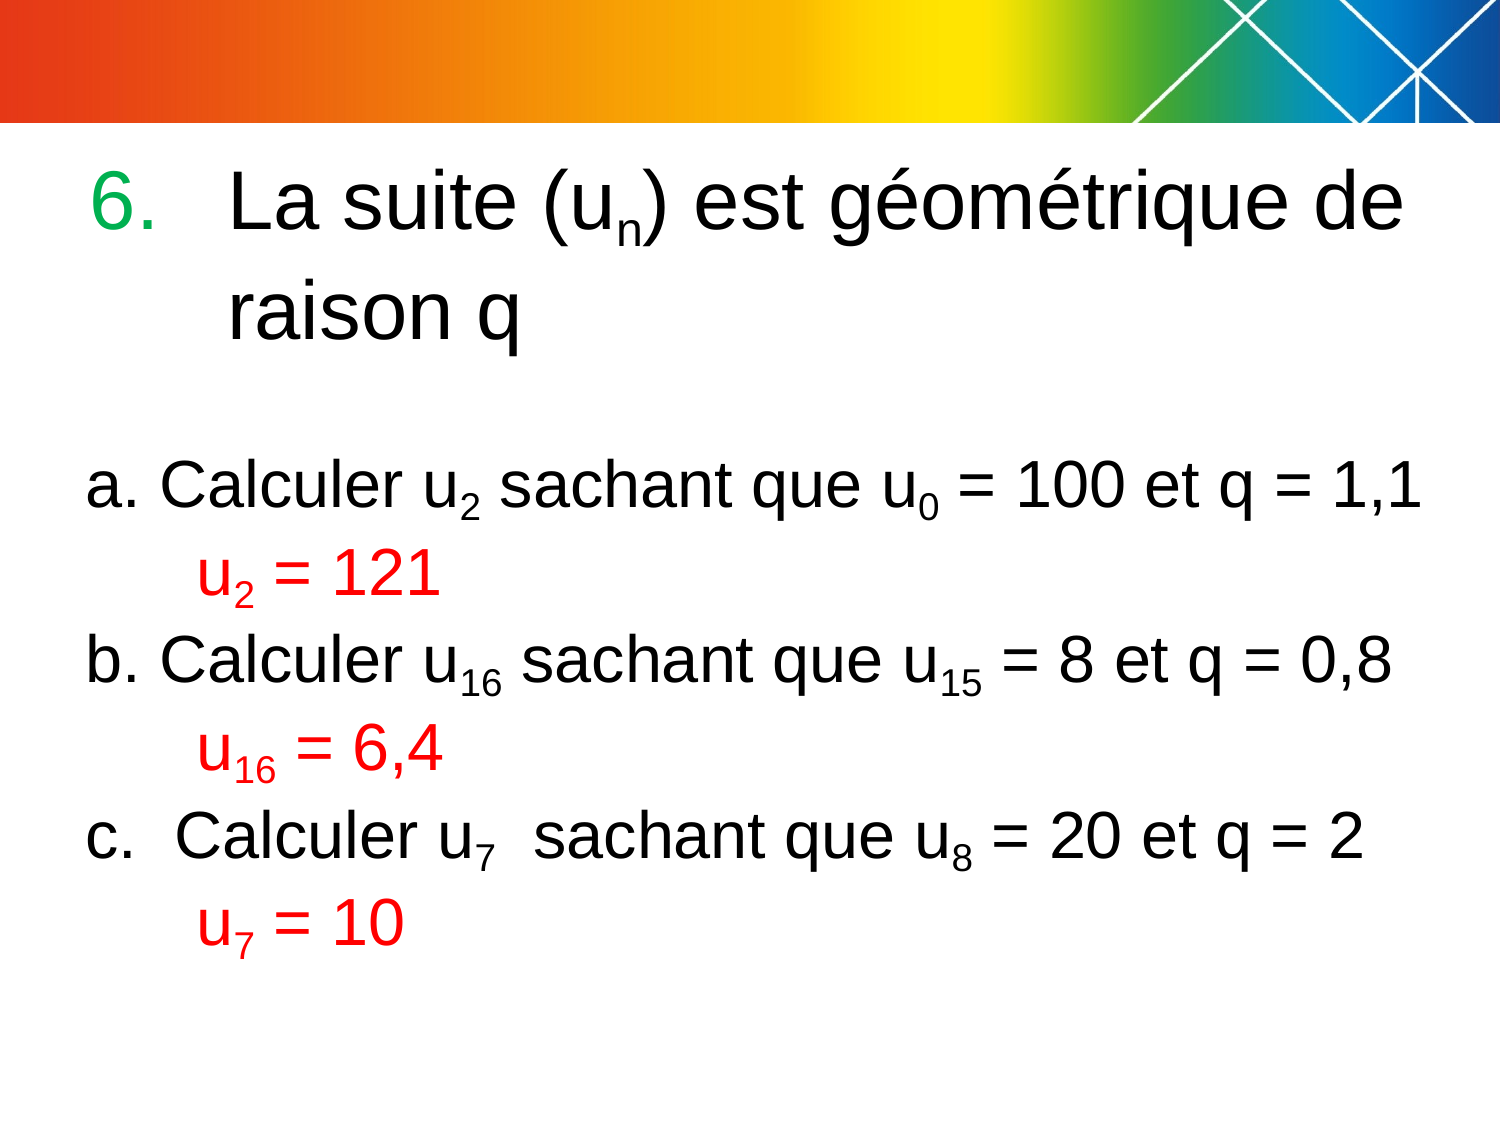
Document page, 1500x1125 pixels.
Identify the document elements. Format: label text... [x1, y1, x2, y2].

picture [1340, 0, 1500, 123]
text_box a. Calculer u2 sachant que u0 = 100 et q = 1,1 u2 = 121 b. Calculer u16 sachant que u15 = 8 et q = 0,8 u16 = 6,4 c. Calculer u7 sachant que u8 = 20 et q = 2 u7 = 10 [70, 433, 1471, 1055]
picture [0, 0, 1358, 123]
text_box La suite (un) est géométrique de raison q [74, 163, 1500, 338]
